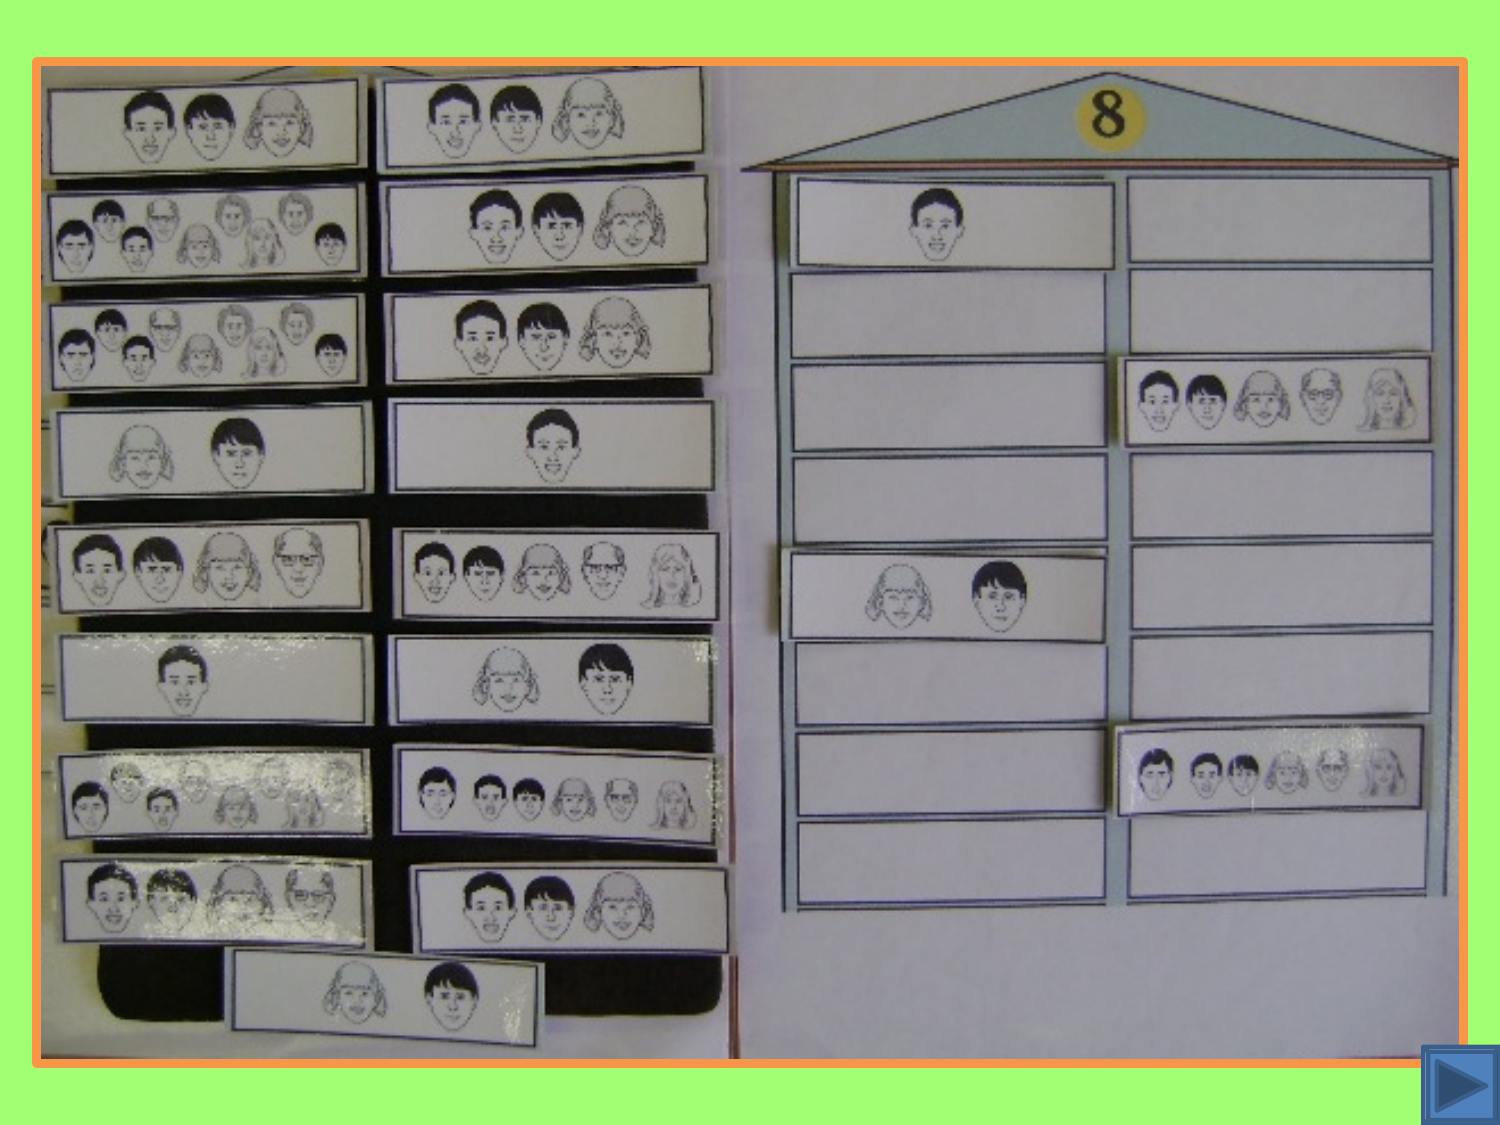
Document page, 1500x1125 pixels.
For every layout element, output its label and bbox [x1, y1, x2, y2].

text_box [1425, 1046, 1500, 1125]
picture [41, 66, 1459, 1059]
